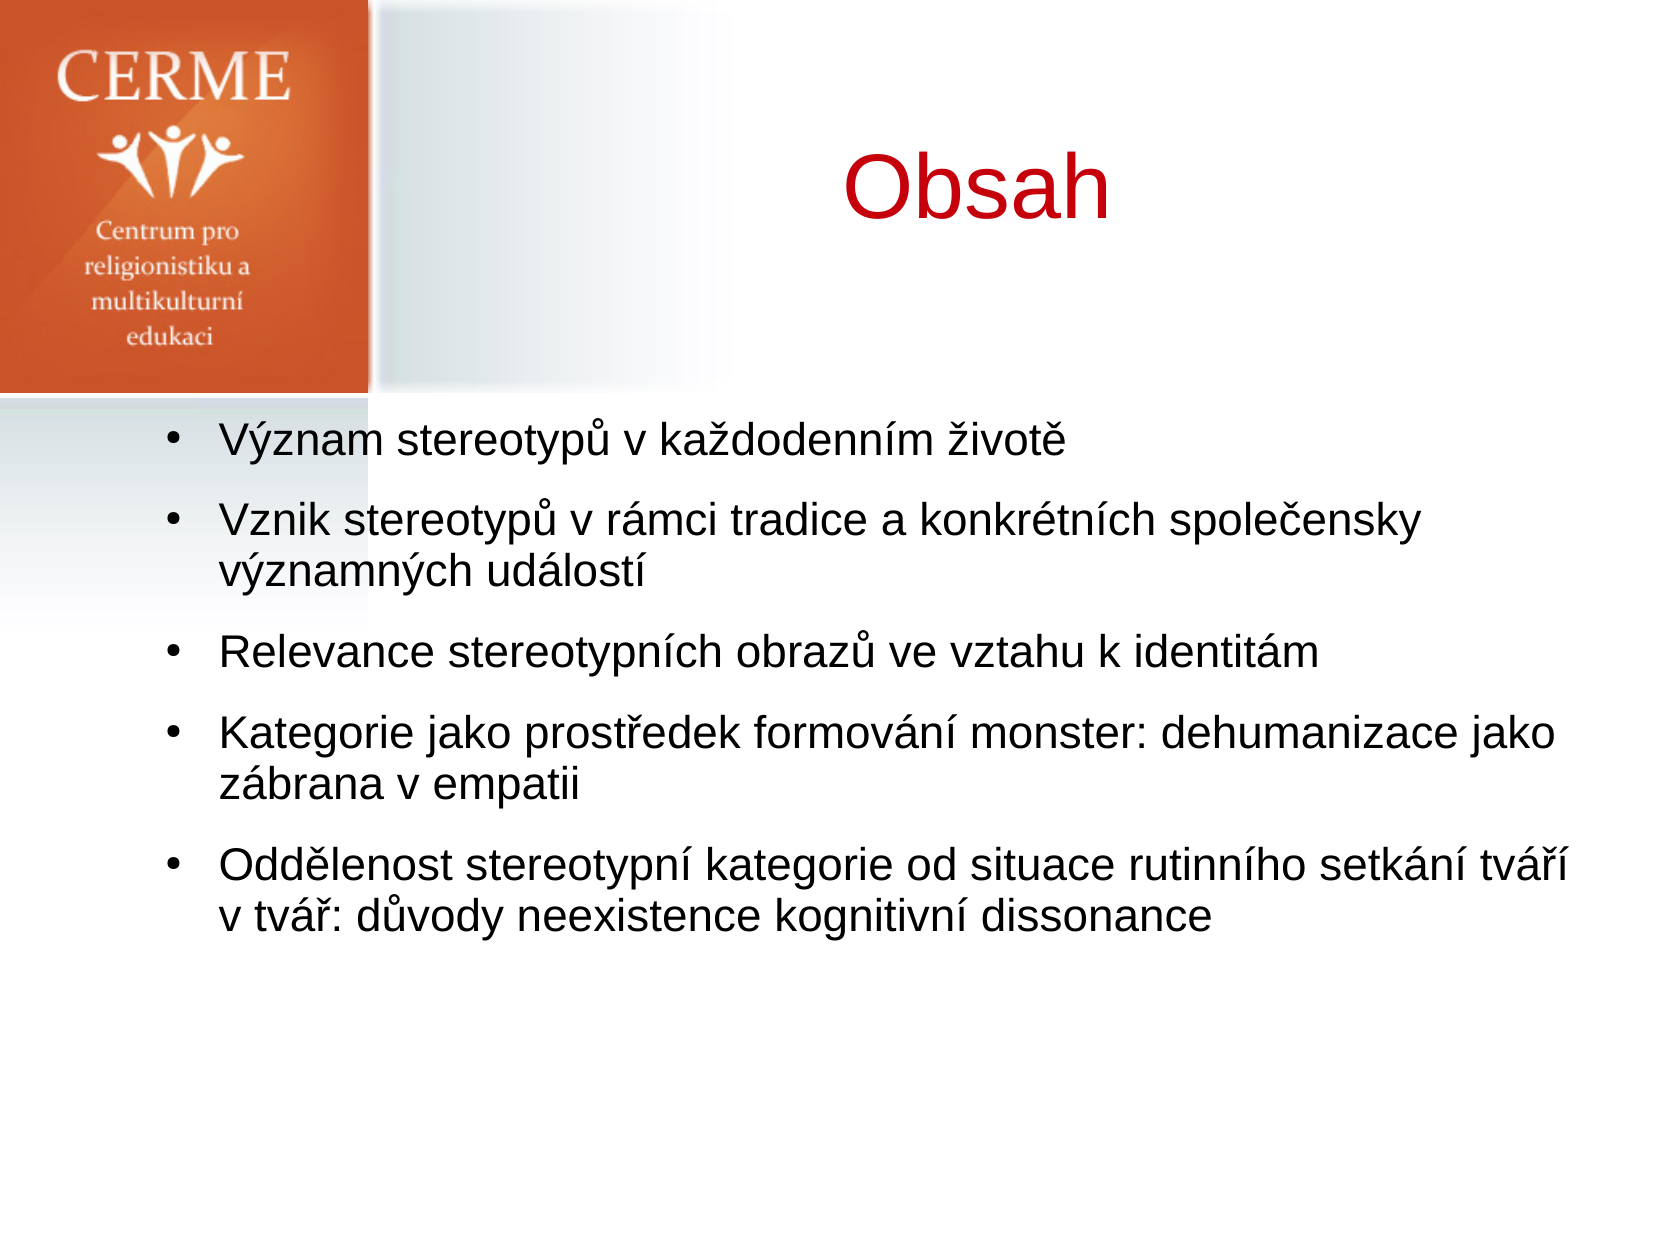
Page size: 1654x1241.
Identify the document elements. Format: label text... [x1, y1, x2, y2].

list Význam stereotypů v každodenním životě Vznik stereotypů v rámci tradice a konkrétních společensky významných událostí Relevance stereotypních obrazů ve vztahu k identitám Kategorie jako prostředek formování monster: dehumanizace jako zábrana v empatii Oddělenost stereotypní kategorie od situace rutinního setkání tváří v tvář: důvody neexistence kognitivní dissonance [147, 413, 1571, 1182]
picture [0, 0, 1648, 1232]
title Obsah [383, 33, 1571, 341]
